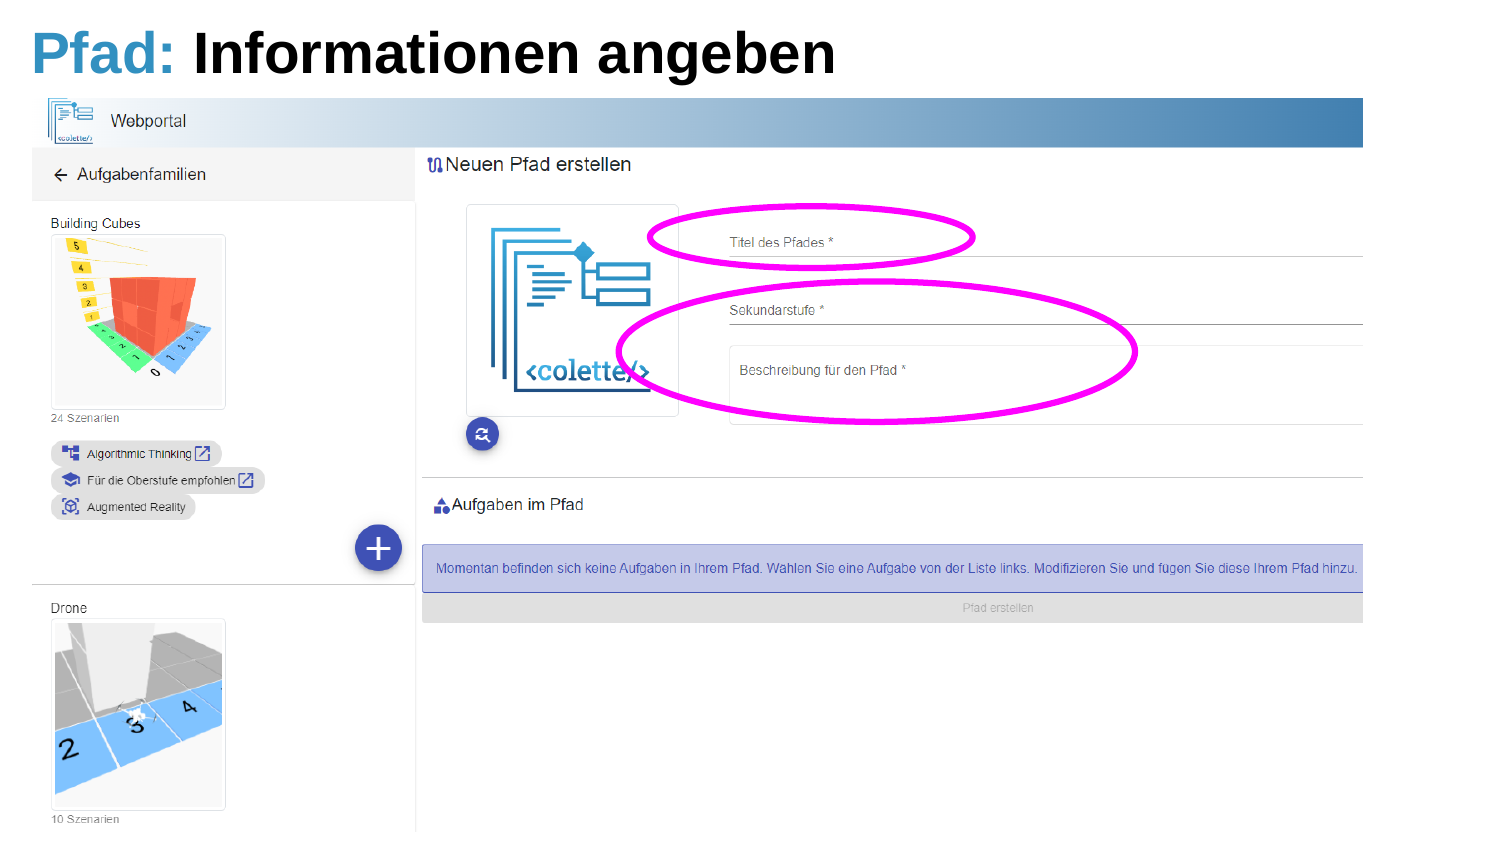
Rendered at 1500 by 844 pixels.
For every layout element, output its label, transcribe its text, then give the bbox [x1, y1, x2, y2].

title Pfad: Informationen angeben [16, 0, 1047, 207]
picture [654, 210, 969, 264]
picture [32, 98, 1363, 832]
